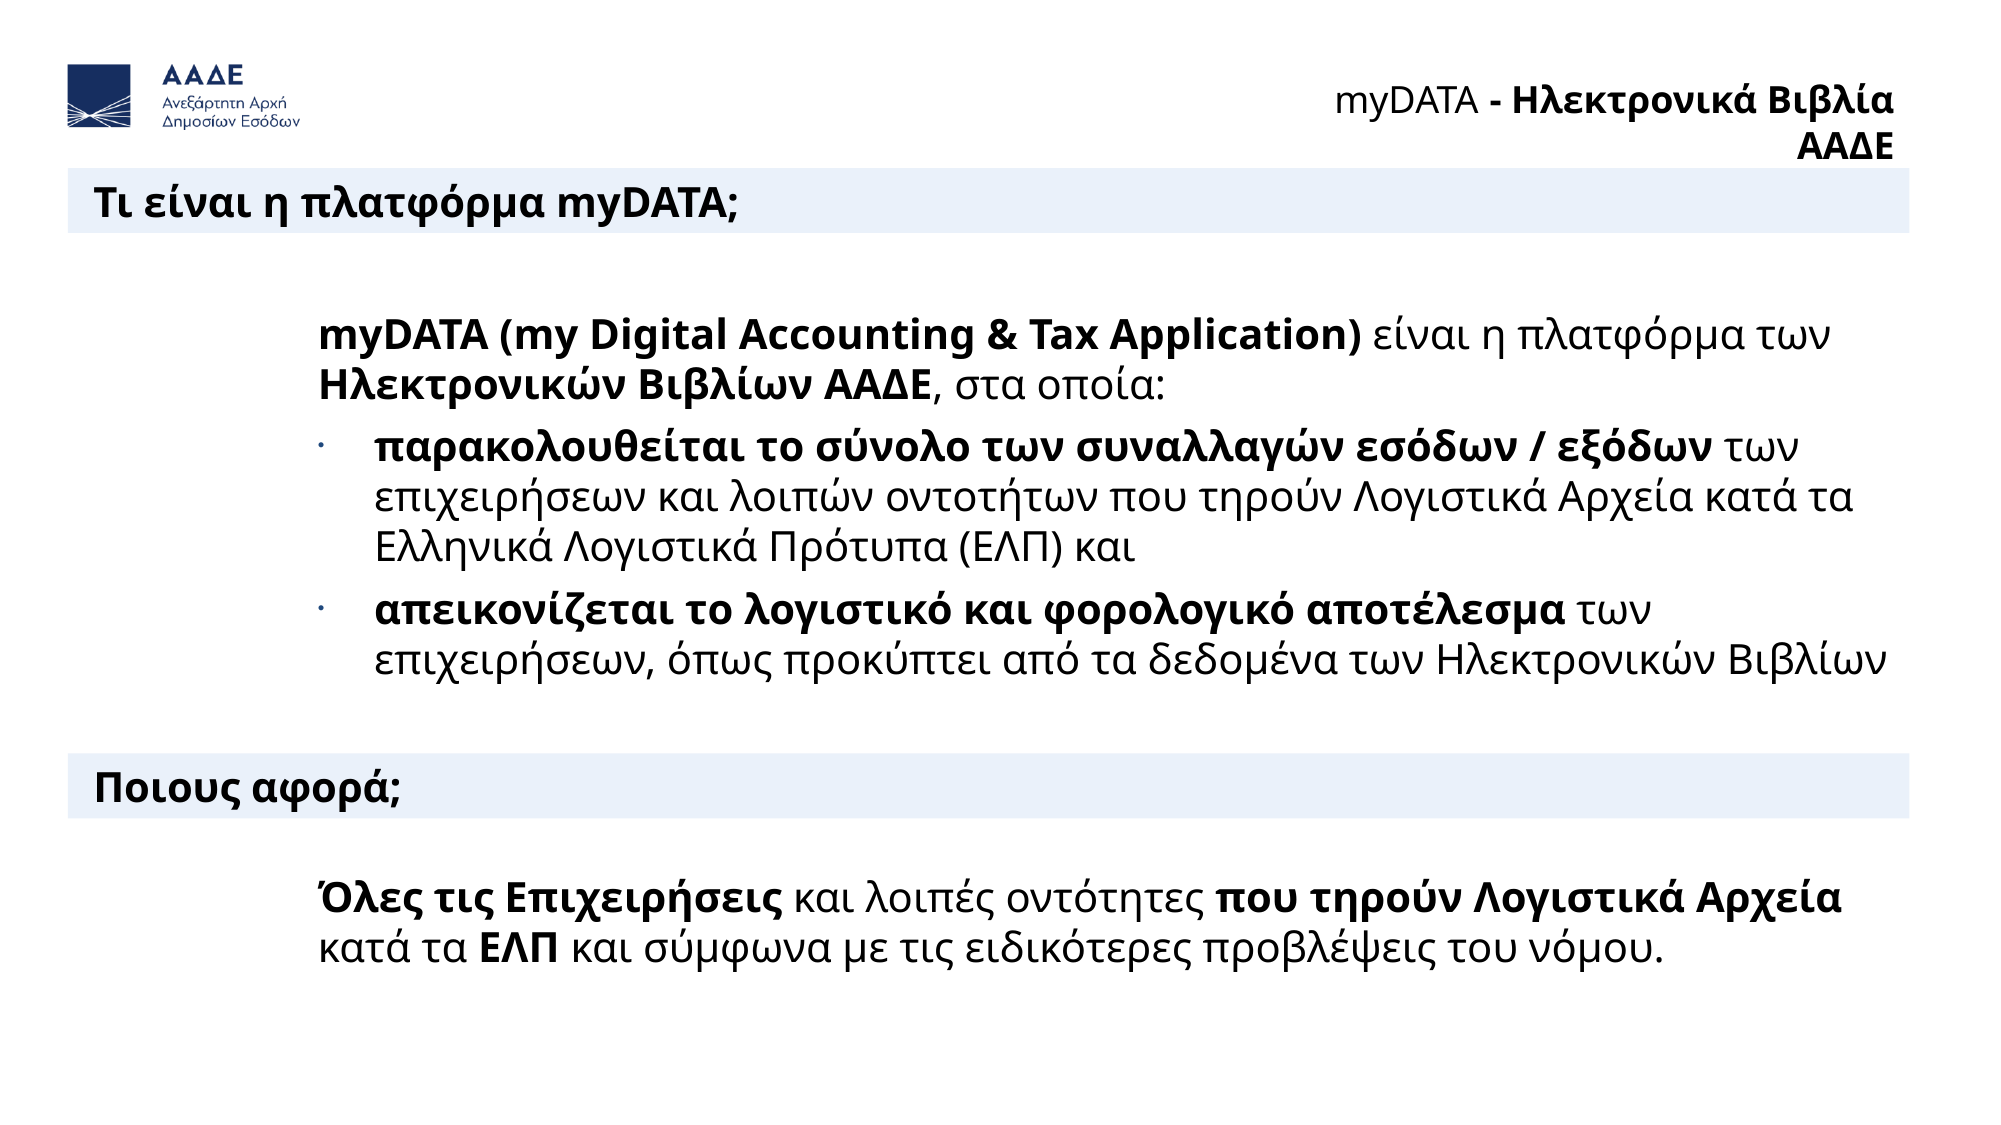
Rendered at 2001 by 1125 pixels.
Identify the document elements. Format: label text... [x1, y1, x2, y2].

text_box Ποιους αφορά; [67, 753, 1910, 819]
text_box Όλες τις Επιχειρήσεις και λοιπές οντότητες που τηρούν Λογιστικά Αρχεία κατά τα ΕΛΠ και σύμφωνα με τις ειδικότερες προβλέψεις του νόμου. [303, 863, 1910, 979]
text_box myDATA (my Digital Accounting & Tax Application) είναι η πλατφόρμα των Ηλεκτρονικών Βιβλίων ΑΑΔΕ, στα οποία: παρακολουθείται το σύνολο των συναλλαγών εσόδων / εξόδων των επιχειρήσεων και λοιπών οντοτήτων που τηρούν Λογιστικά Αρχεία κατά τα Ελληνικά Λογιστικά Πρότυπα (ΕΛΠ) και απεικονίζεται το λογιστικό και φορολογικό αποτέλεσμα των επιχειρήσεων, όπως προκύπτει από τα δεδομένα των Ηλεκτρονικών Βιβλίων [303, 300, 1910, 691]
text_box myDATA - Ηλεκτρονικά Βιβλία ΑΑΔΕ [1271, 64, 1910, 175]
text_box Τι είναι η πλατφόρμα myDATA; [67, 168, 1910, 233]
picture [67, 64, 304, 130]
